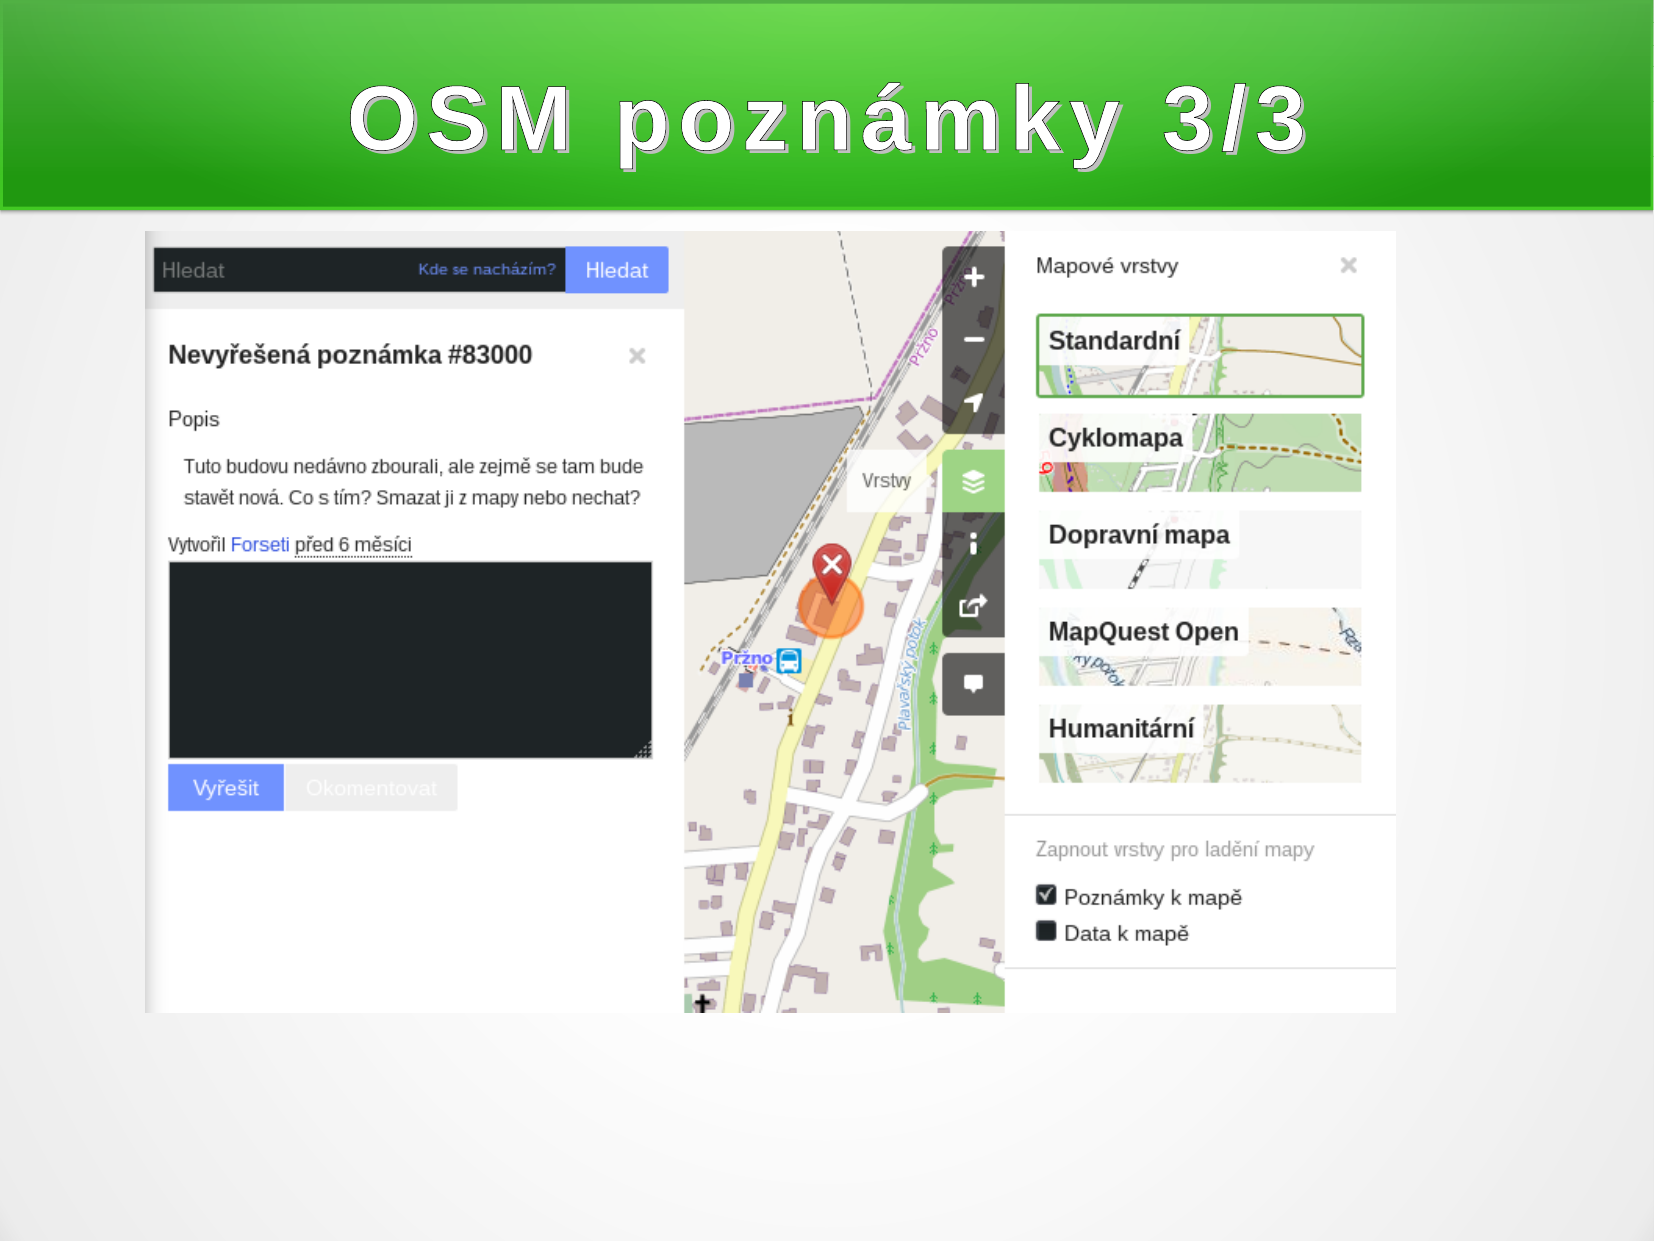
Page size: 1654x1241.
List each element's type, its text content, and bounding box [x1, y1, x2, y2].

title OSM poznámky 3/3 [82, 47, 1571, 189]
picture [145, 231, 1396, 1013]
